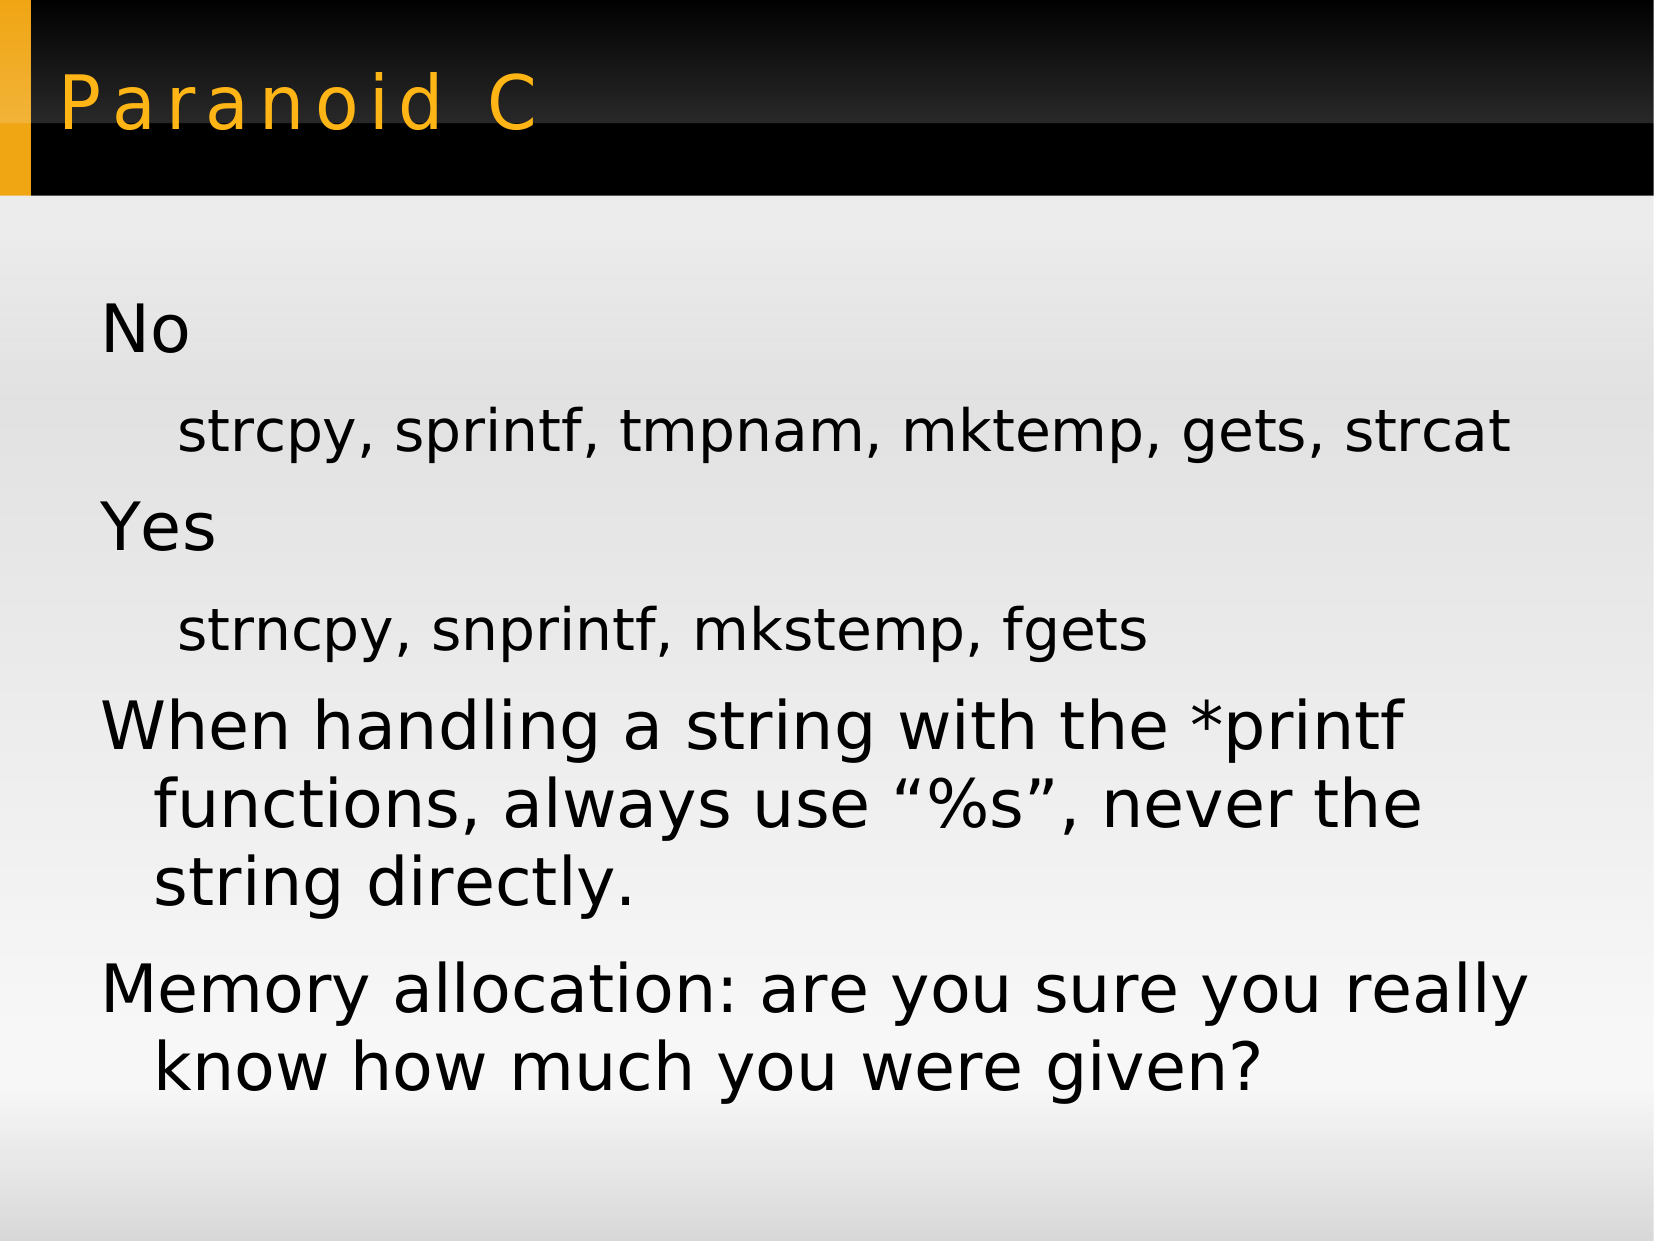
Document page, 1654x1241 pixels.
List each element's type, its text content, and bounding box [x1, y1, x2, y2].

list No strcpy, sprintf, tmpnam, mktemp, gets, strcat Yes strncpy, snprintf, mkstemp, fgets When handling a string with the *printf functions, always use “%s”, never the string directly. Memory allocation: are you sure you really know how much you were given? [82, 290, 1571, 1106]
title Paranoid C [59, 36, 1270, 171]
picture [0, 0, 1654, 1241]
